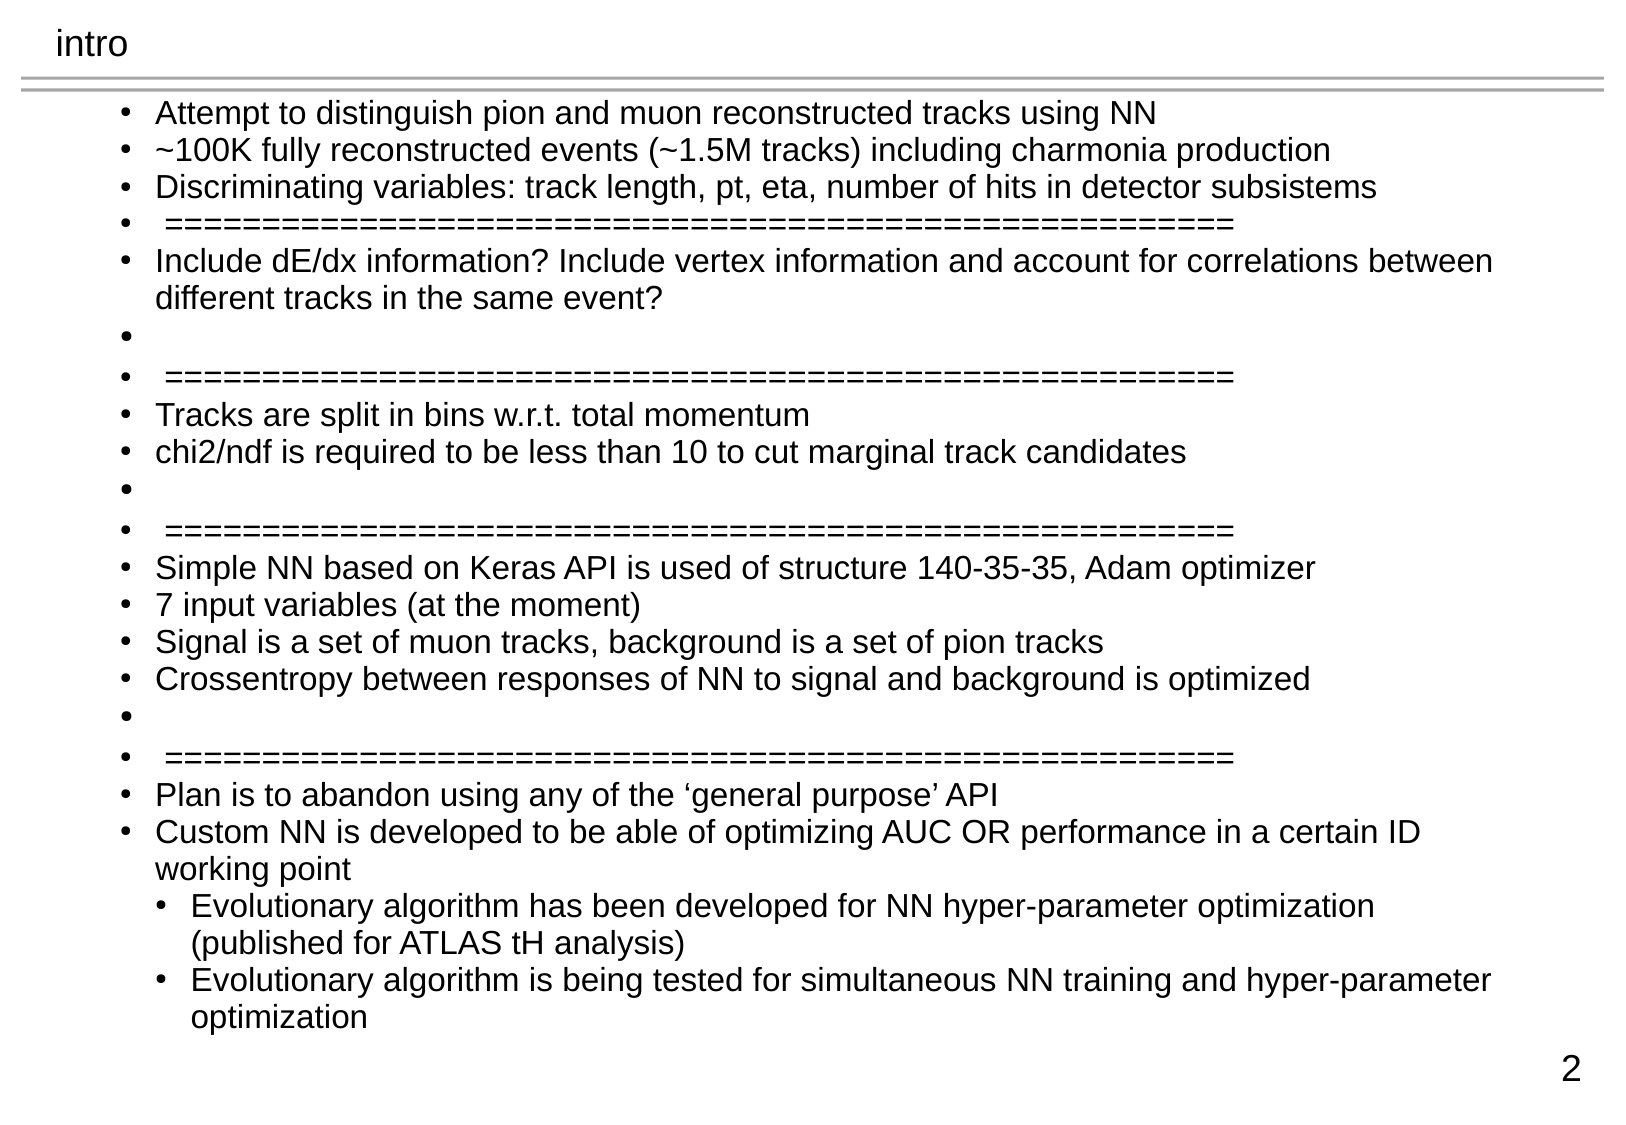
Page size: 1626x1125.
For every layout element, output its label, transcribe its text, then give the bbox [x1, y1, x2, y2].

text_box Attempt to distinguish pion and muon reconstructed tracks using NN ~100K fully reconstructed events (~1.5M tracks) including charmonia production Discriminating variables: track length, pt, eta, number of hits in detector subsistems ======================================================= Include dE/dx information? Include vertex information and account for correlations between different tracks in the same event? ======================================================= Tracks are split in bins w.r.t. total momentum chi2/ndf is required to be less than 10 to cut marginal track candidates ======================================================= Simple NN based on Keras API is used of structure 140-35-35, Adam optimizer 7 input variables (at the moment) Signal is a set of muon tracks, background is a set of pion tracks Crossentropy between responses of NN to signal and background is optimized ======================================================= Plan is to abandon using any of the ‘general purpose’ API Custom NN is developed to be able of optimizing AUC OR performance in a certain ID working point Evolutionary algorithm has been developed for NN hyper-parameter optimization (published for ATLAS tH analysis) Evolutionary algorithm is being tested for simultaneous NN training and hyper-parameter optimization [105, 87, 1533, 1080]
text_box <number> [1546, 1039, 1625, 1111]
text_box intro [40, 15, 583, 72]
